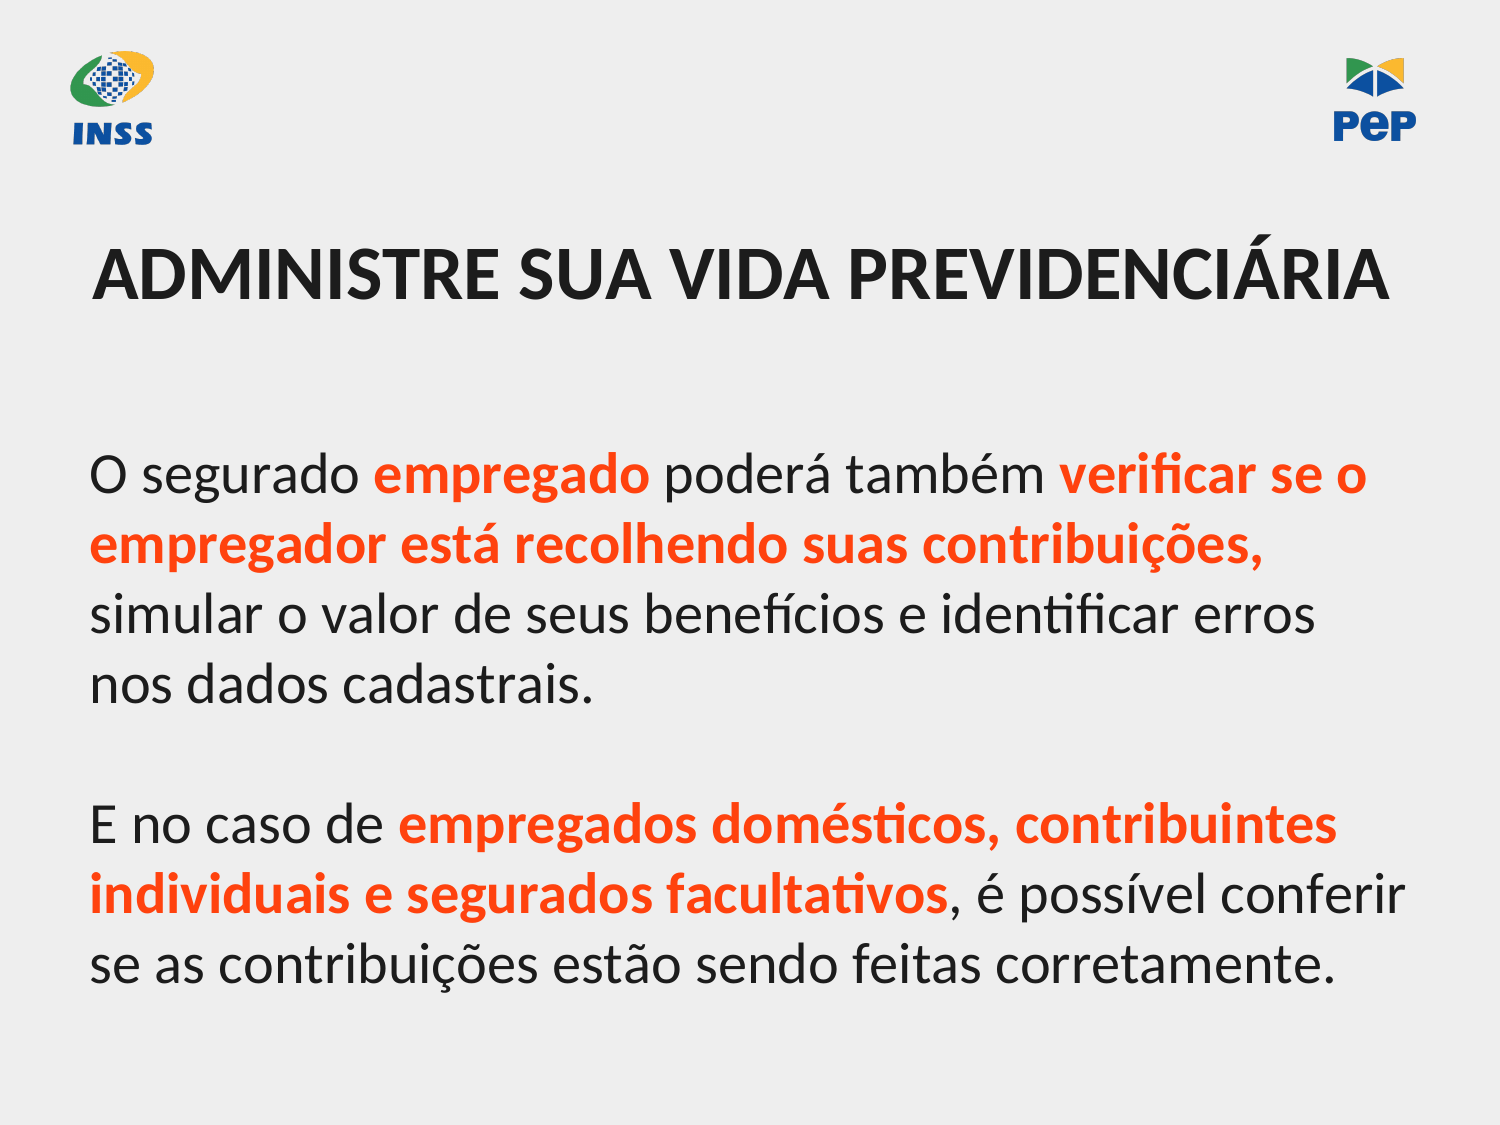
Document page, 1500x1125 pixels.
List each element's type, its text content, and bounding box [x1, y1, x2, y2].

picture [70, 51, 154, 145]
picture [1334, 58, 1416, 141]
list O segurado empregado poderá também verificar se o empregador está recolhendo suas contribuições, simular o valor de seus benefícios e identificar erros nos dados cadastrais. E no caso de empregados domésticos, contribuintes individuais e segurados facultativos, é possível conferir se as contribuições estão sendo feitas corretamente. [75, 427, 1426, 987]
title ADMINISTRE SUA VIDA PREVIDENCIÁRIA [59, 175, 1426, 363]
